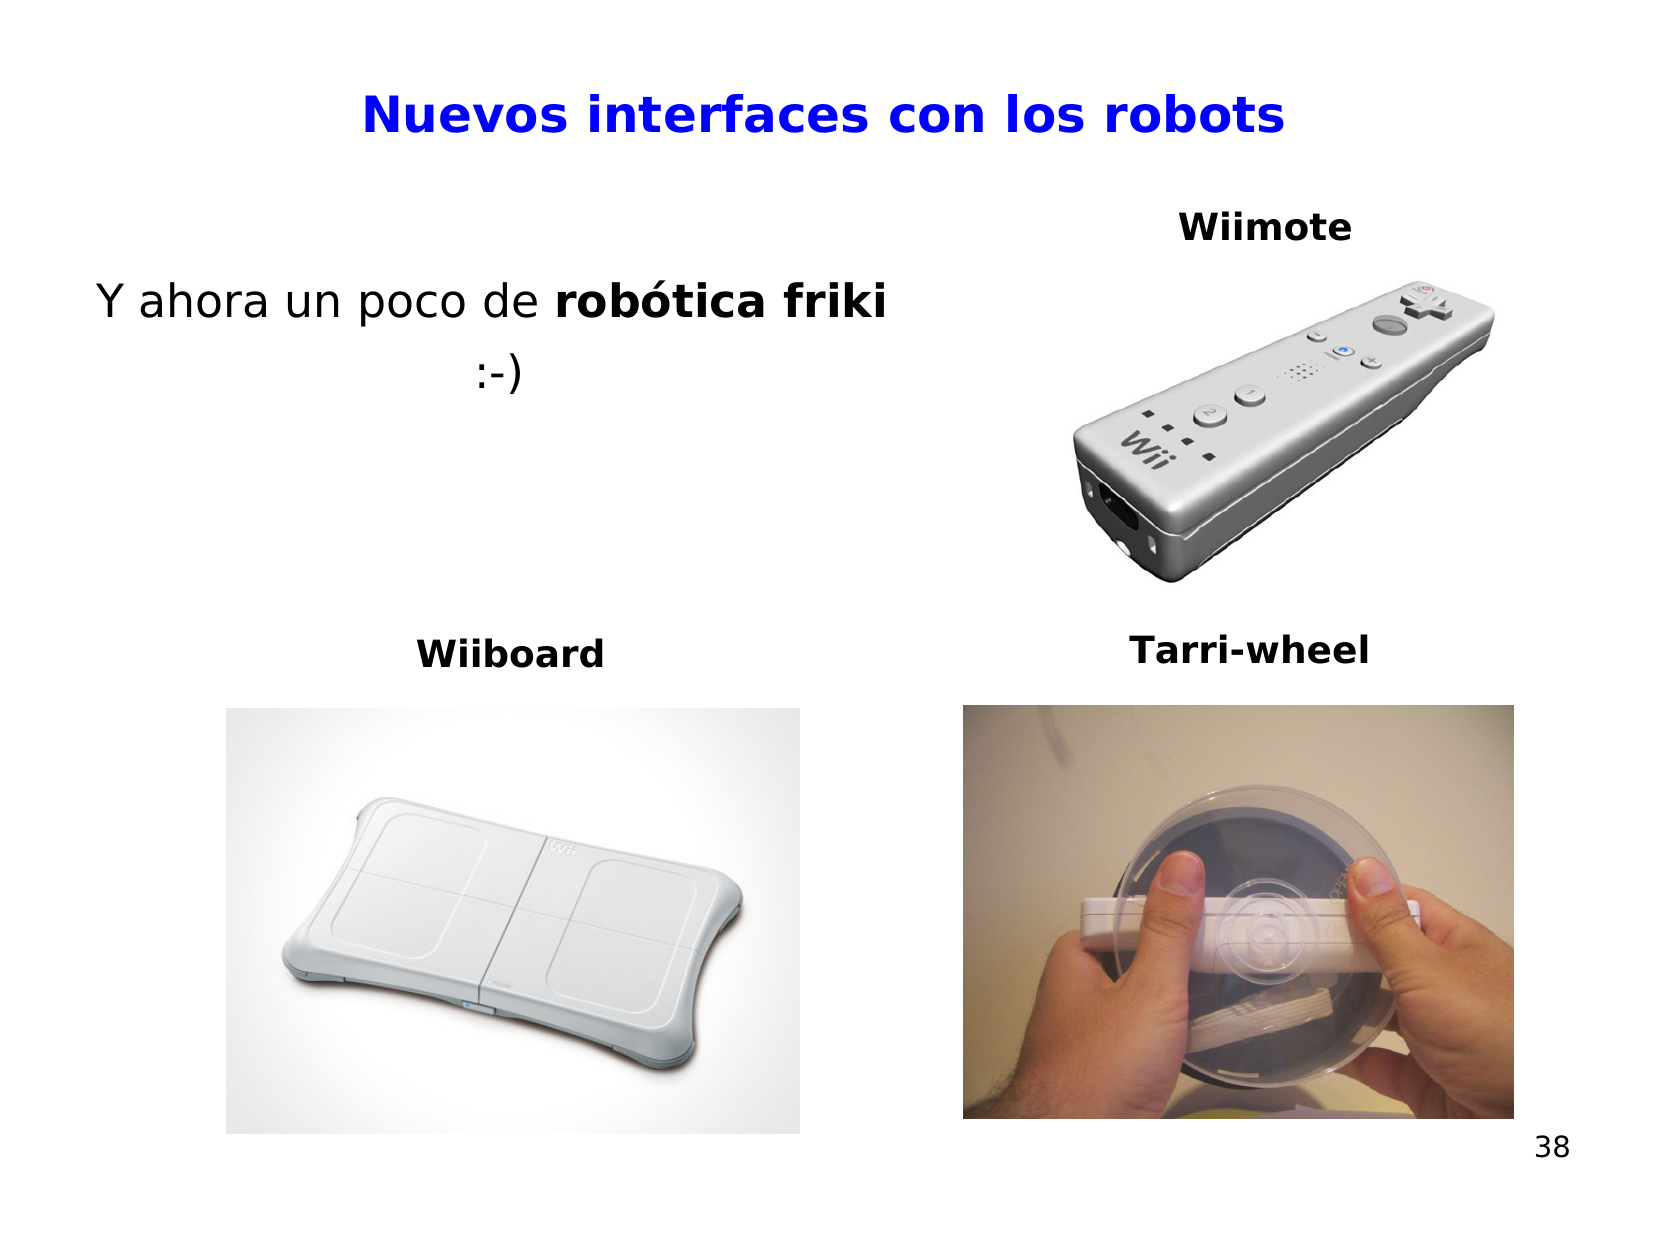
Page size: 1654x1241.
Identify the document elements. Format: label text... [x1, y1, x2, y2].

picture [1052, 278, 1520, 585]
picture [226, 708, 800, 1134]
text_box Tarri-wheel [1114, 621, 1386, 680]
picture [963, 705, 1514, 1119]
text_box Y ahora un poco de robótica friki :-) [81, 267, 904, 407]
text_box Wiimote [1163, 197, 1368, 257]
text_box Nuevos interfaces con los robots [346, 78, 1302, 152]
text_box Wiiboard [401, 625, 621, 684]
